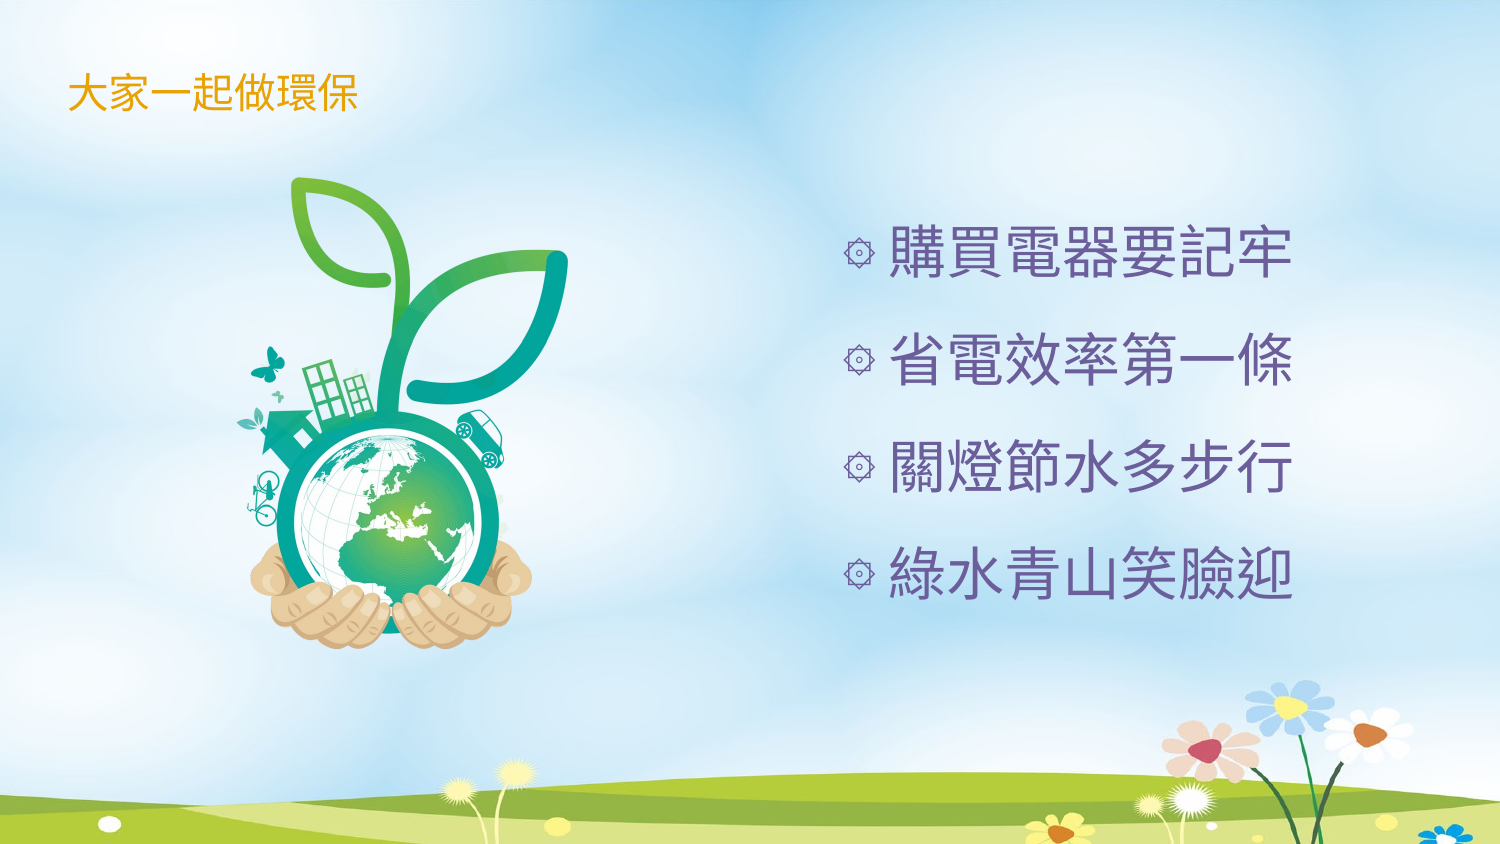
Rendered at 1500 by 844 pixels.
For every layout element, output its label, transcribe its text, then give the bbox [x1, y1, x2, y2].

title 大家一起做環保 [59, 29, 368, 152]
list 購買電器要記牢 省電效率第一條 關燈節水多步行 綠水青山笑臉迎 [826, 206, 1300, 638]
picture [0, 0, 1500, 844]
